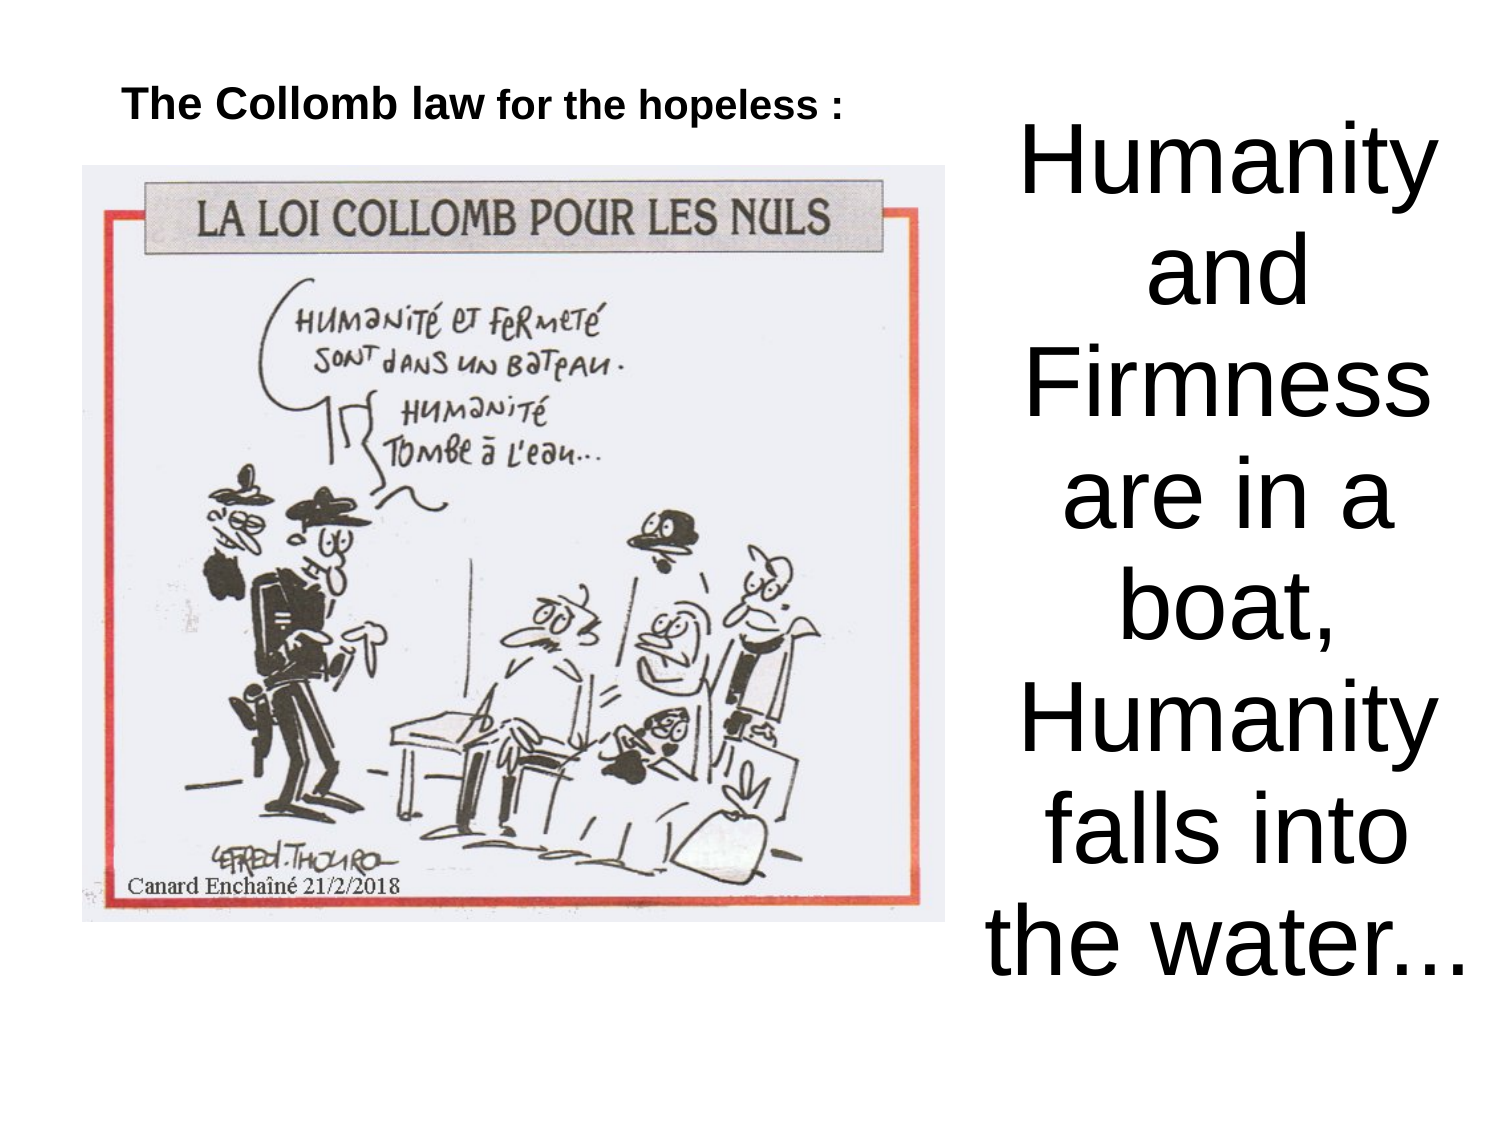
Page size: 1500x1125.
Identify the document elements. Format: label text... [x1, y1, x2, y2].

text_box The Collomb law for the hopeless : [106, 70, 934, 137]
picture [82, 165, 945, 922]
text_box Humanity and Firmness are in a boat, Humanity falls into the water... [968, 95, 1489, 1116]
